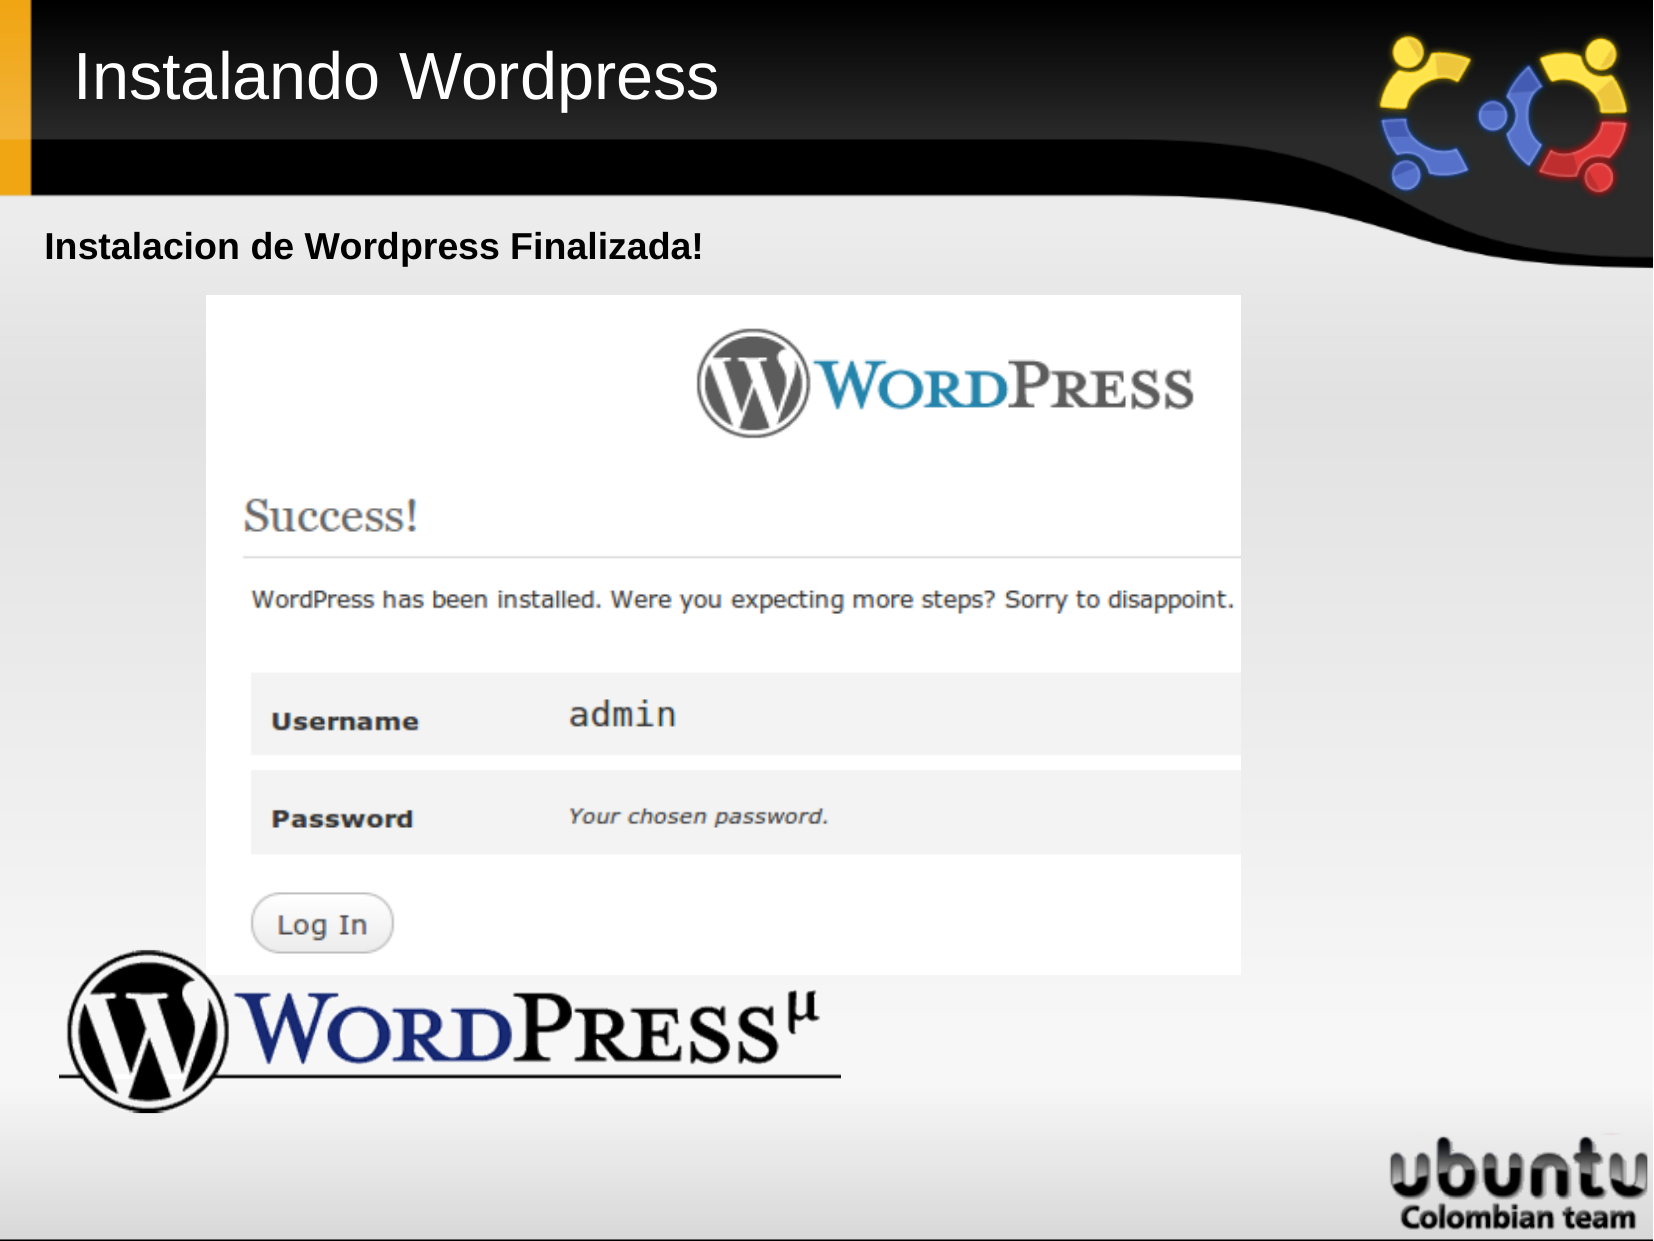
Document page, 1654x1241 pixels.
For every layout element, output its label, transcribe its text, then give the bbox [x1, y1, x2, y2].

text_box Instalando Wordpress [59, 31, 1300, 122]
text_box Instalacion de Wordpress Finalizada! [29, 218, 1447, 275]
picture [0, 0, 1654, 1241]
